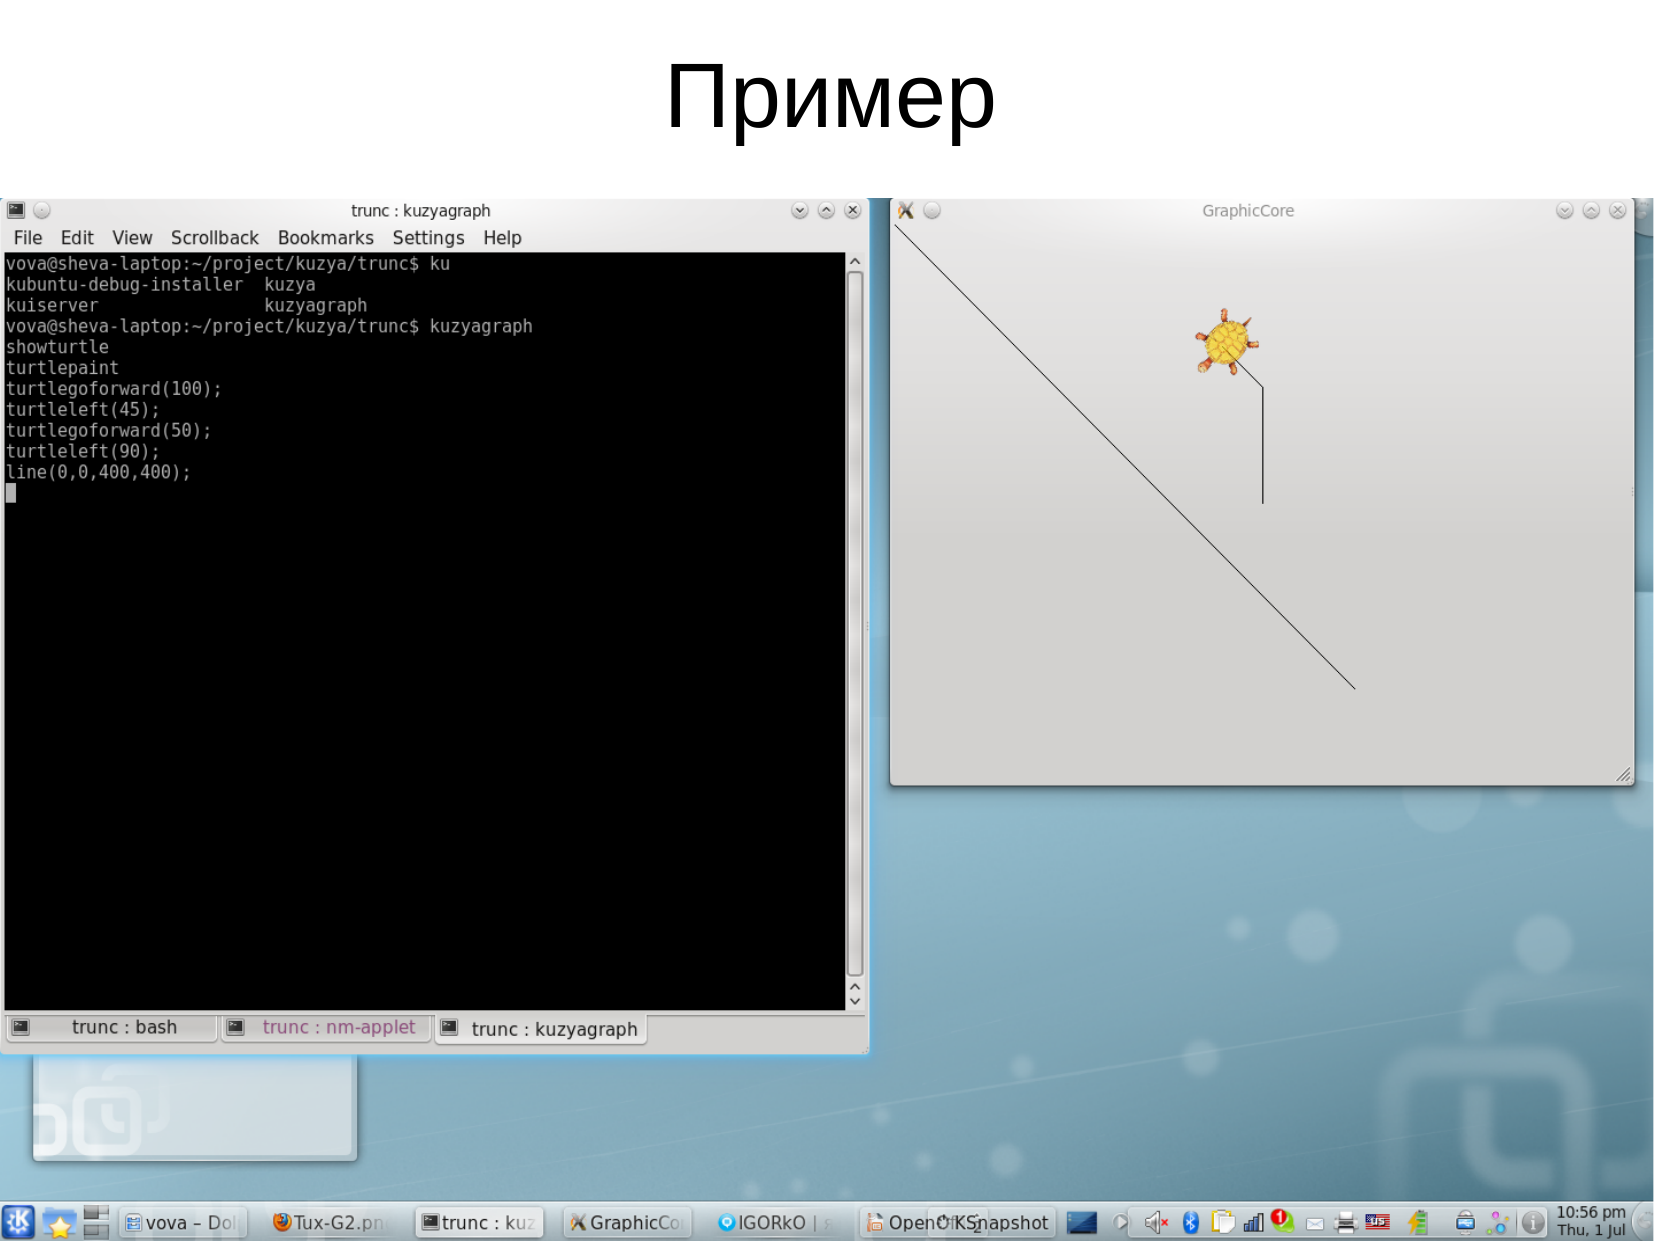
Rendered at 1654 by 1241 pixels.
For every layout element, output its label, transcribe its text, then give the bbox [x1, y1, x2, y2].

picture [0, 198, 1654, 1241]
title Пример [86, 0, 1576, 193]
